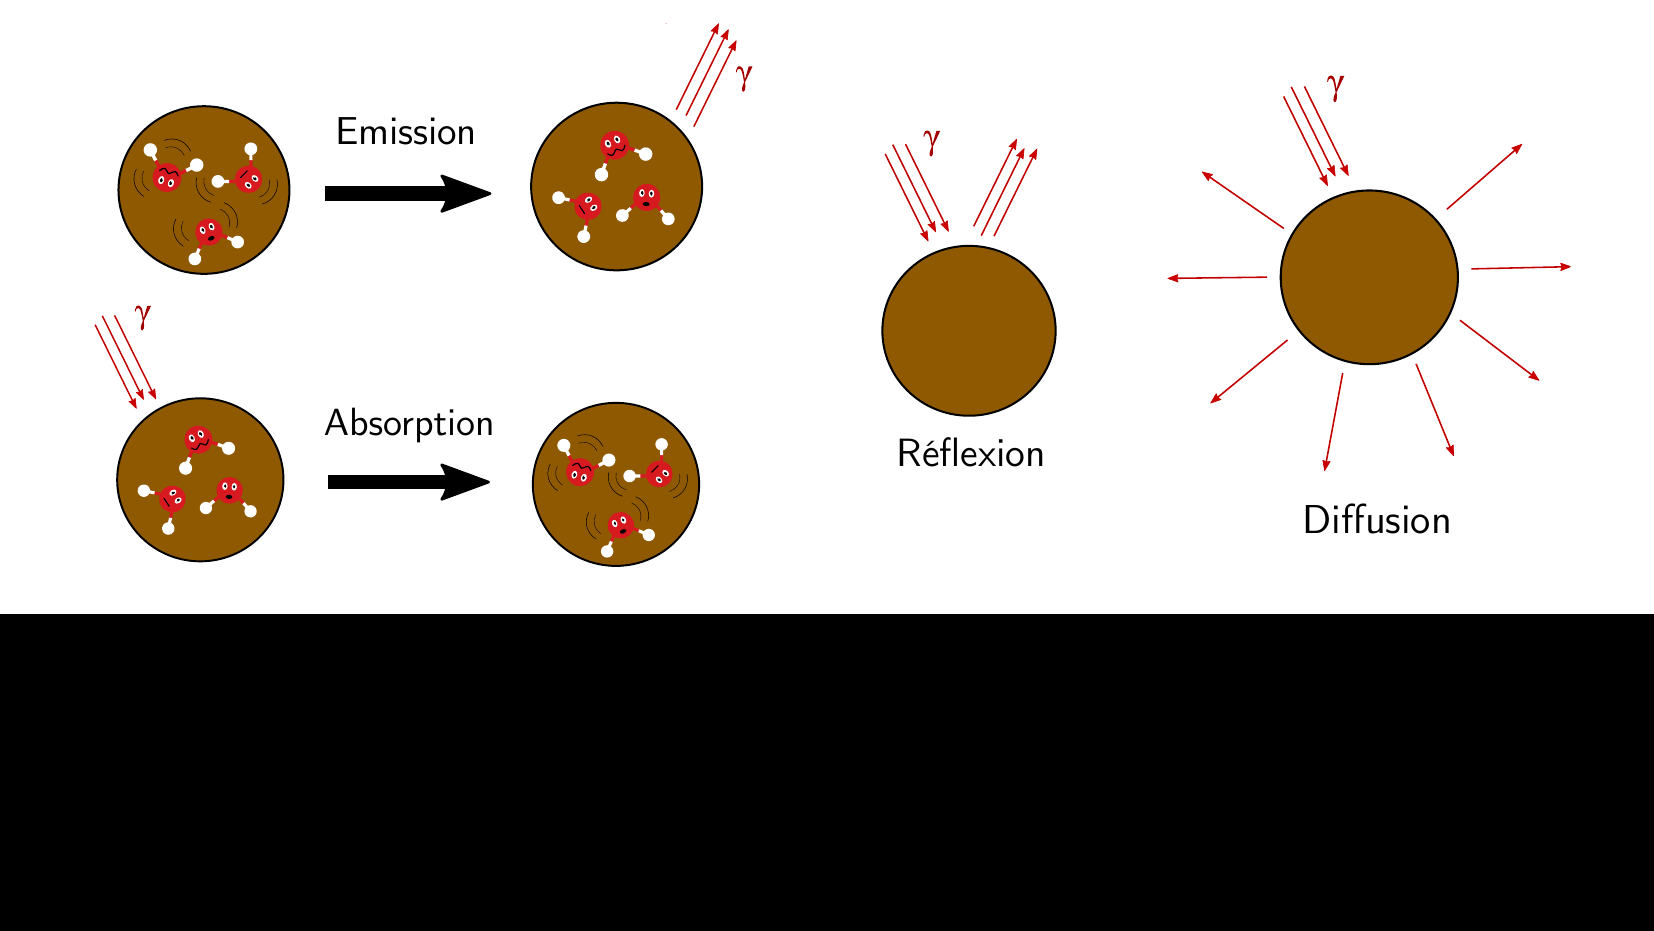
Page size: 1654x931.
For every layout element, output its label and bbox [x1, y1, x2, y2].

picture [94, 23, 1571, 567]
text_box [0, 614, 1654, 931]
